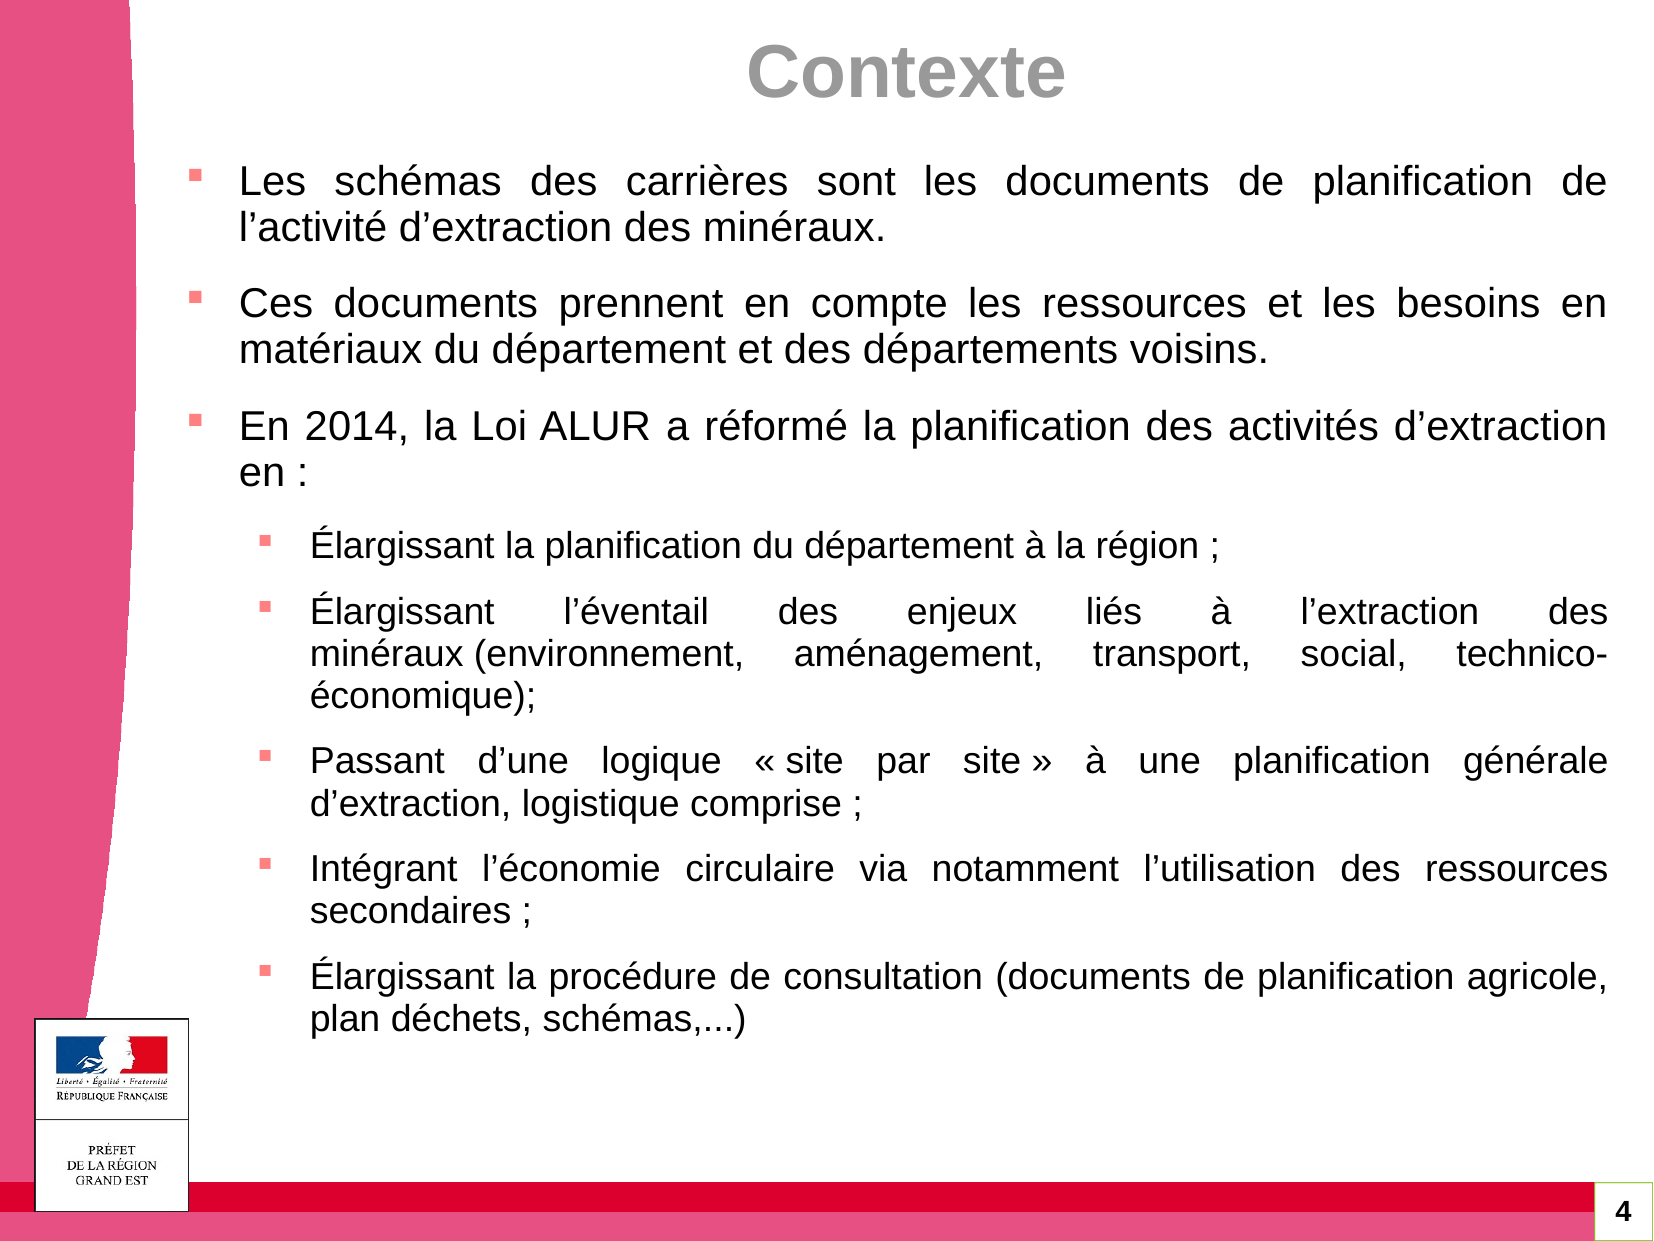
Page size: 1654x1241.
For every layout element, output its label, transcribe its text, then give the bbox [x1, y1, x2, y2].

picture [0, 0, 1653, 1241]
title Contexte [189, 20, 1624, 123]
list Les schémas des carrières sont les documents de planification de l’activité d’extraction des minéraux. Ces documents prennent en compte les ressources et les besoins en matériaux du département et des départements voisins. En 2014, la Loi ALUR a réformé la planification des activités d’extraction en : Élargissant la planification du département à la région ; Élargissant l’éventail des enjeux liés à l’extraction des minéraux (environnement, aménagement, transport, social, technico-économique); Passant d’une logique « site par site » à une planification générale d’extraction, logistique comprise ; Intégrant l’économie circulaire via notamment l’utilisation des ressources secondaires ; Élargissant la procédure de consultation (documents de planification agricole, plan déchets, schémas,...) [168, 157, 1609, 1144]
